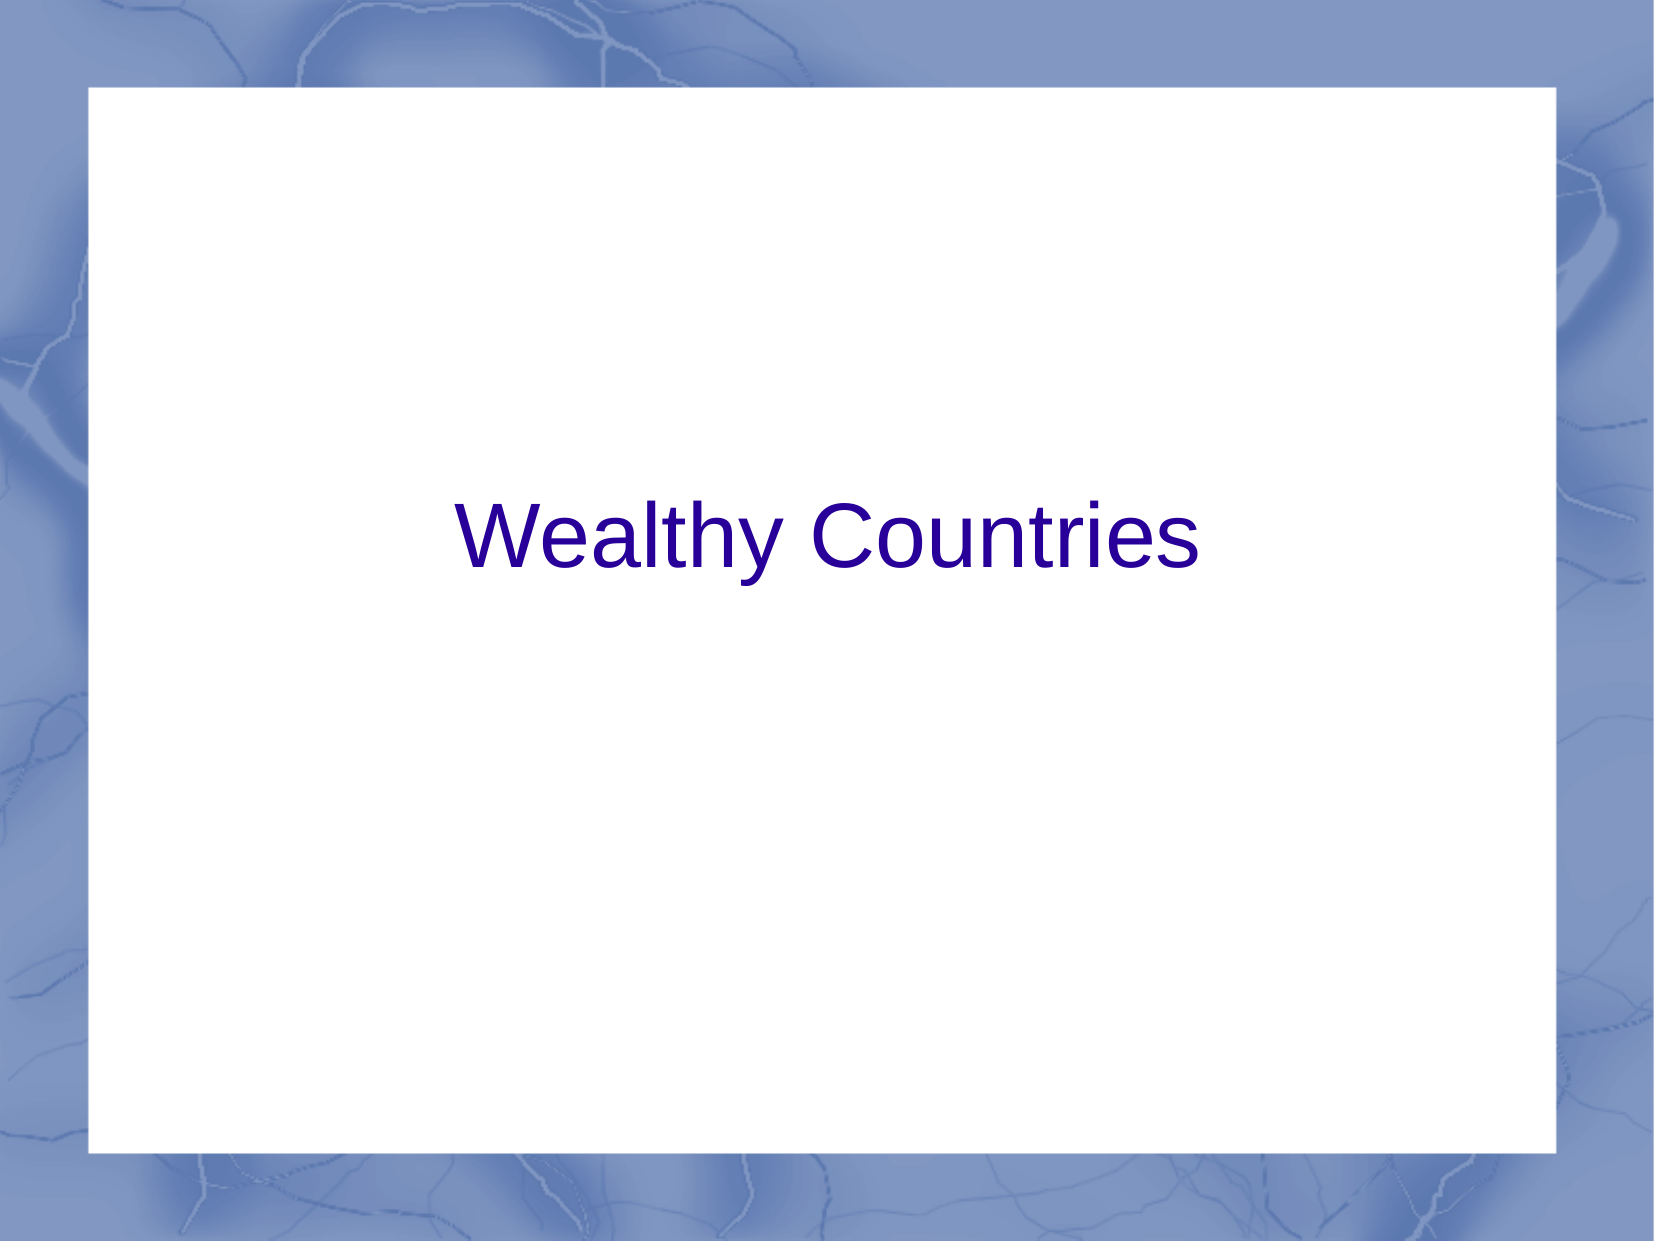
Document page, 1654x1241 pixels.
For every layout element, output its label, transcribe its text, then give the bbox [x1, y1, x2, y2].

title Wealthy Countries [120, 430, 1538, 638]
picture [0, 0, 1654, 1241]
